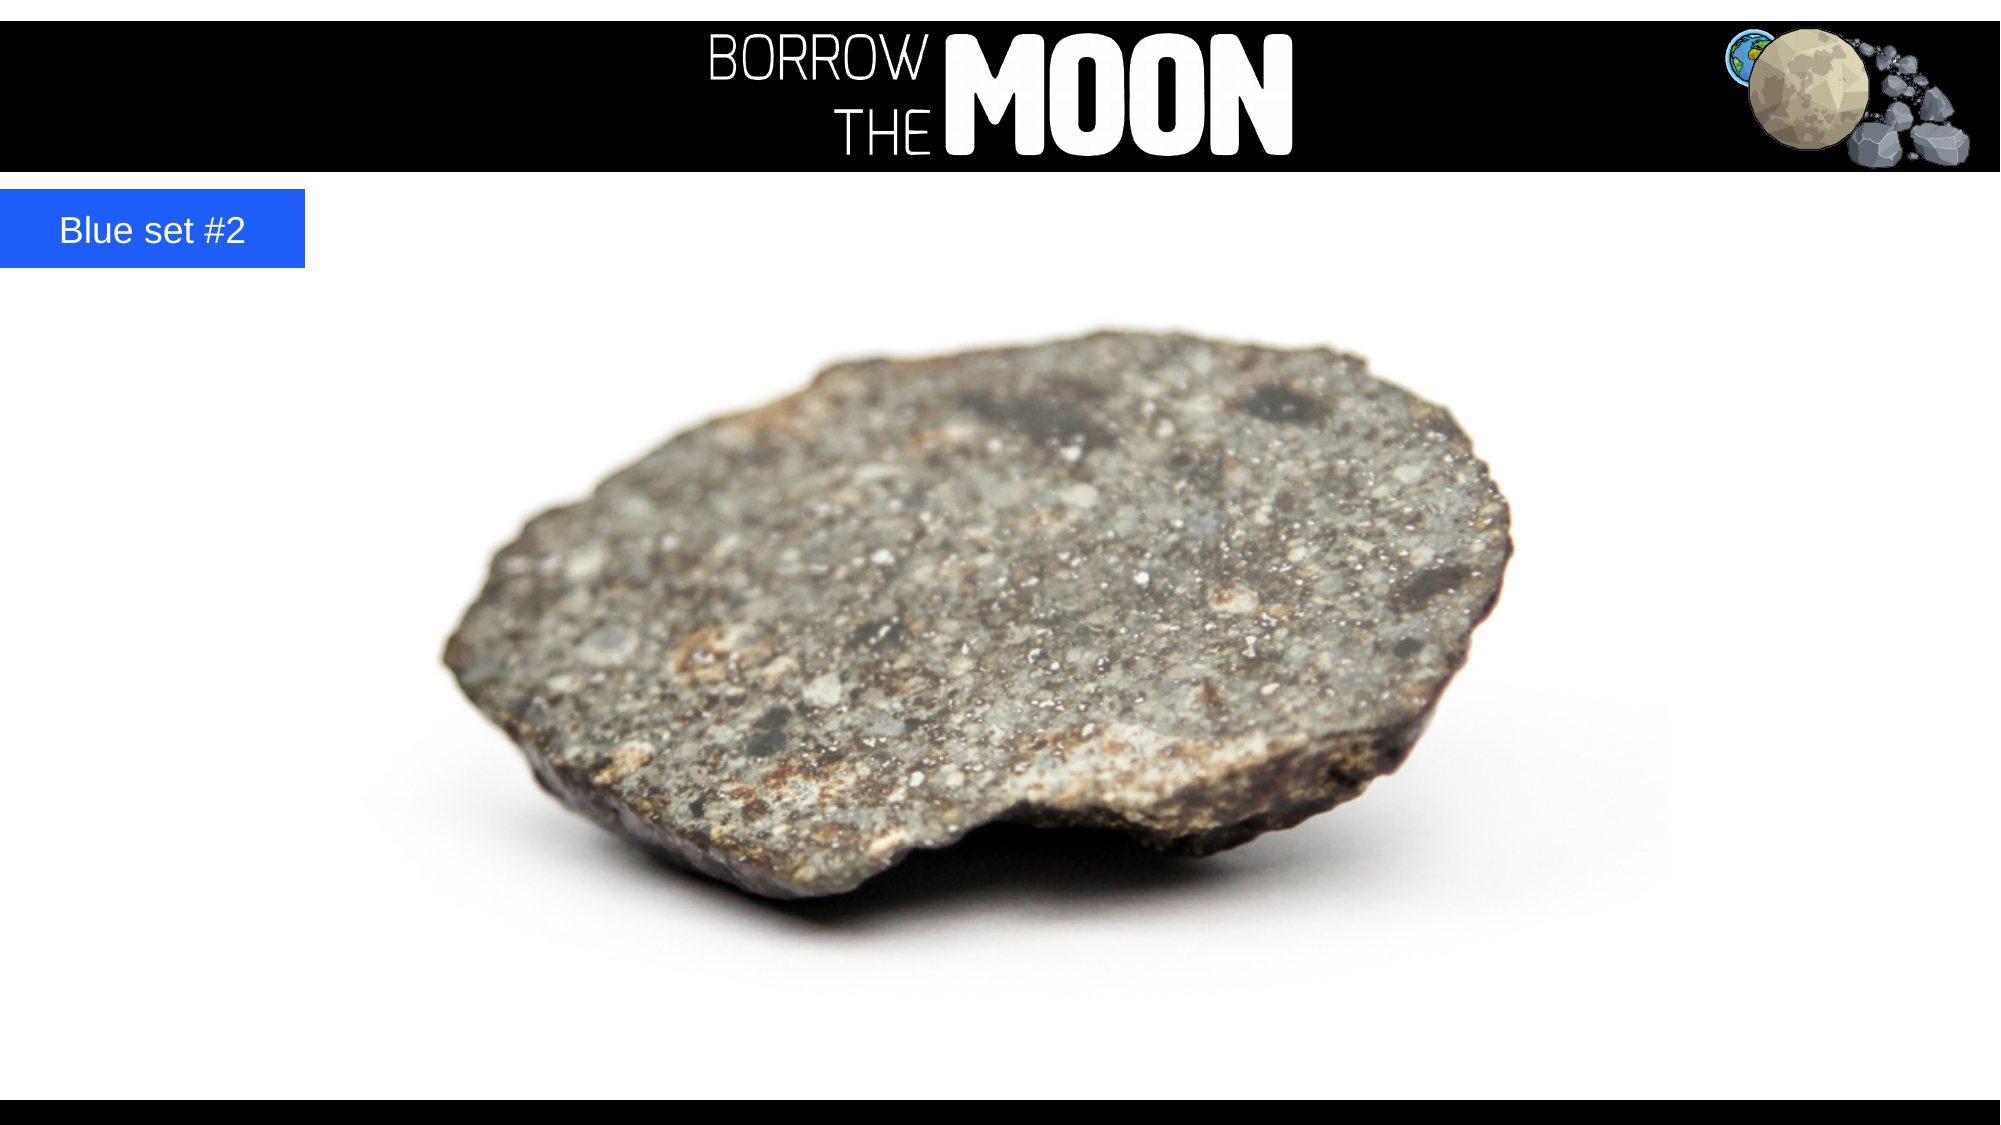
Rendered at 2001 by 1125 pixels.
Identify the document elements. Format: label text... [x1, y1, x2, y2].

picture [330, 189, 1670, 1083]
text_box Blue set #2 [0, 189, 305, 268]
